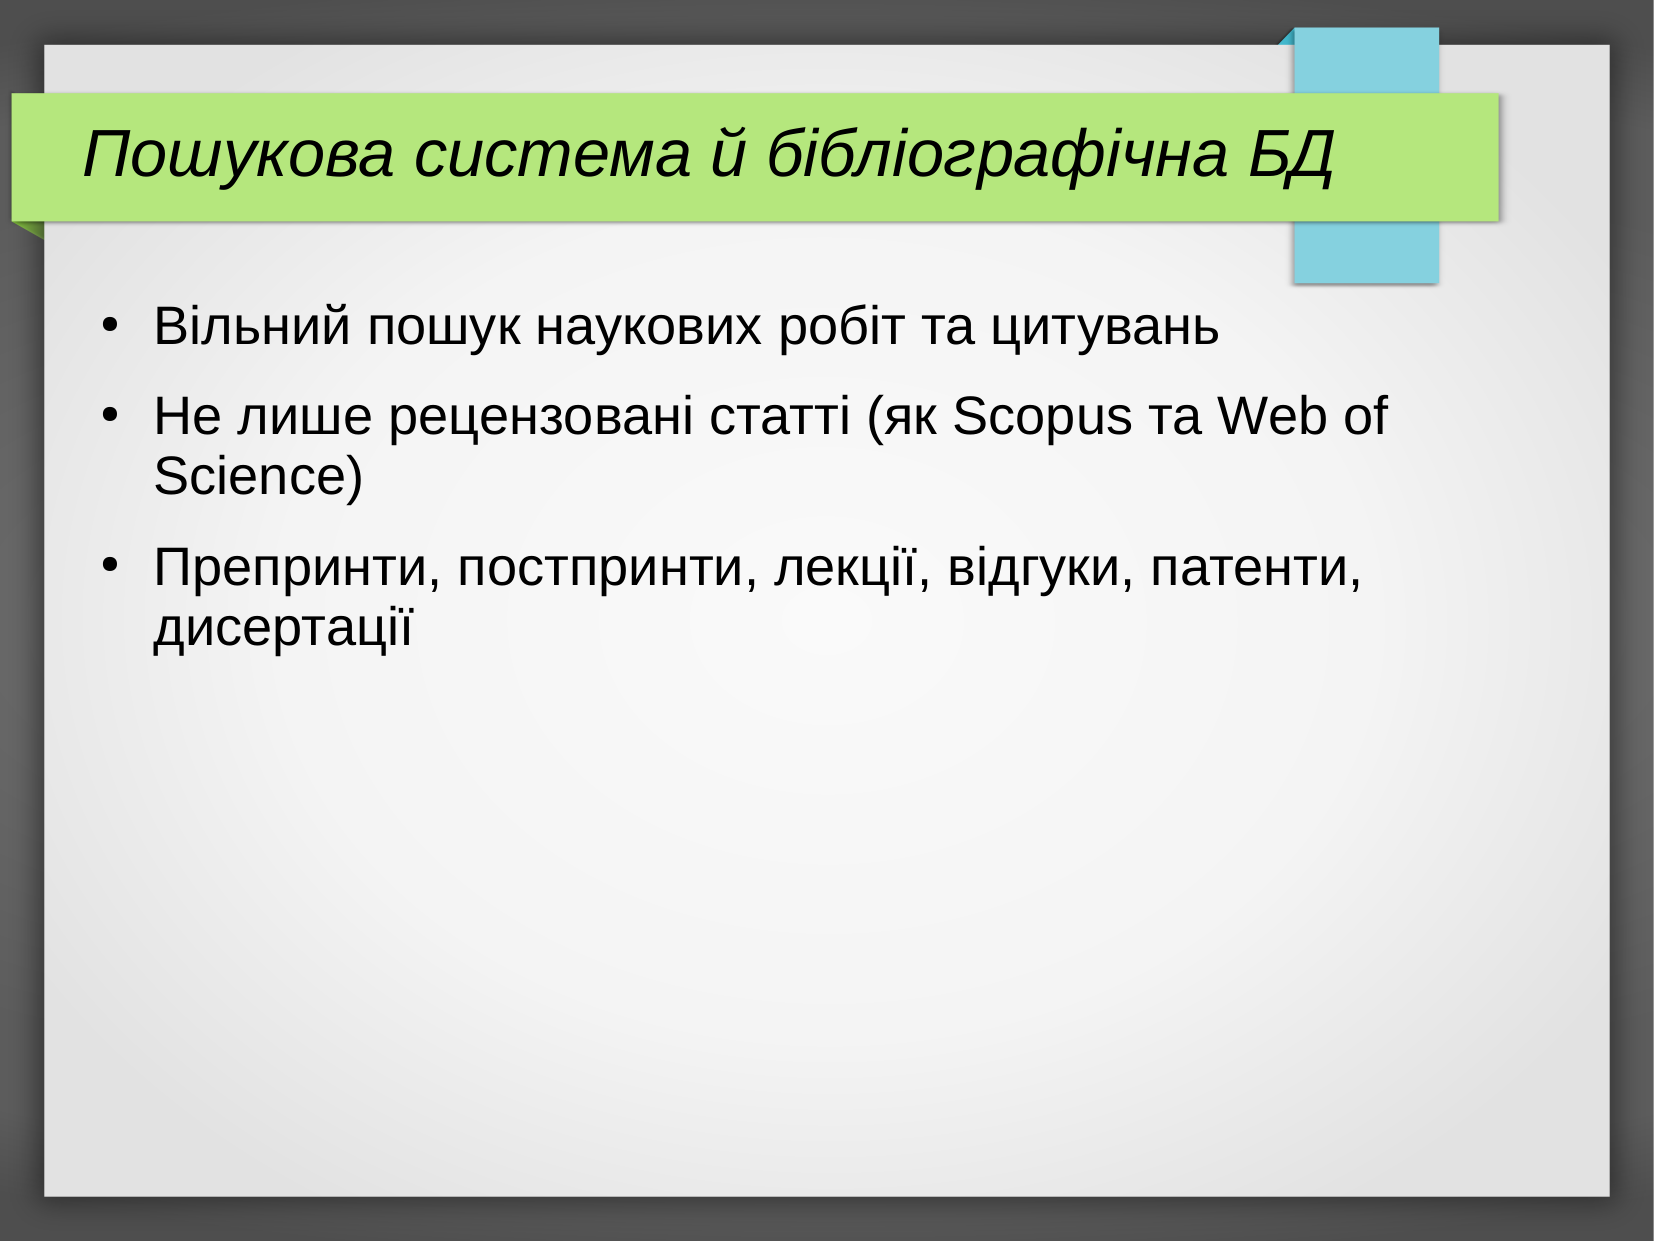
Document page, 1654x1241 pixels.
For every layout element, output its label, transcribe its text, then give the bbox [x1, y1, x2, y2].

title Пошукова система й бібліографічна БД [82, 78, 1359, 229]
list Вільний пошук наукових робіт та цитувань Не лише рецензовані статті (як Scopus та Web of Science) Препринти, постпринти, лекції, відгуки, патенти, дисертації [82, 295, 1571, 1015]
picture [0, 0, 1654, 1241]
